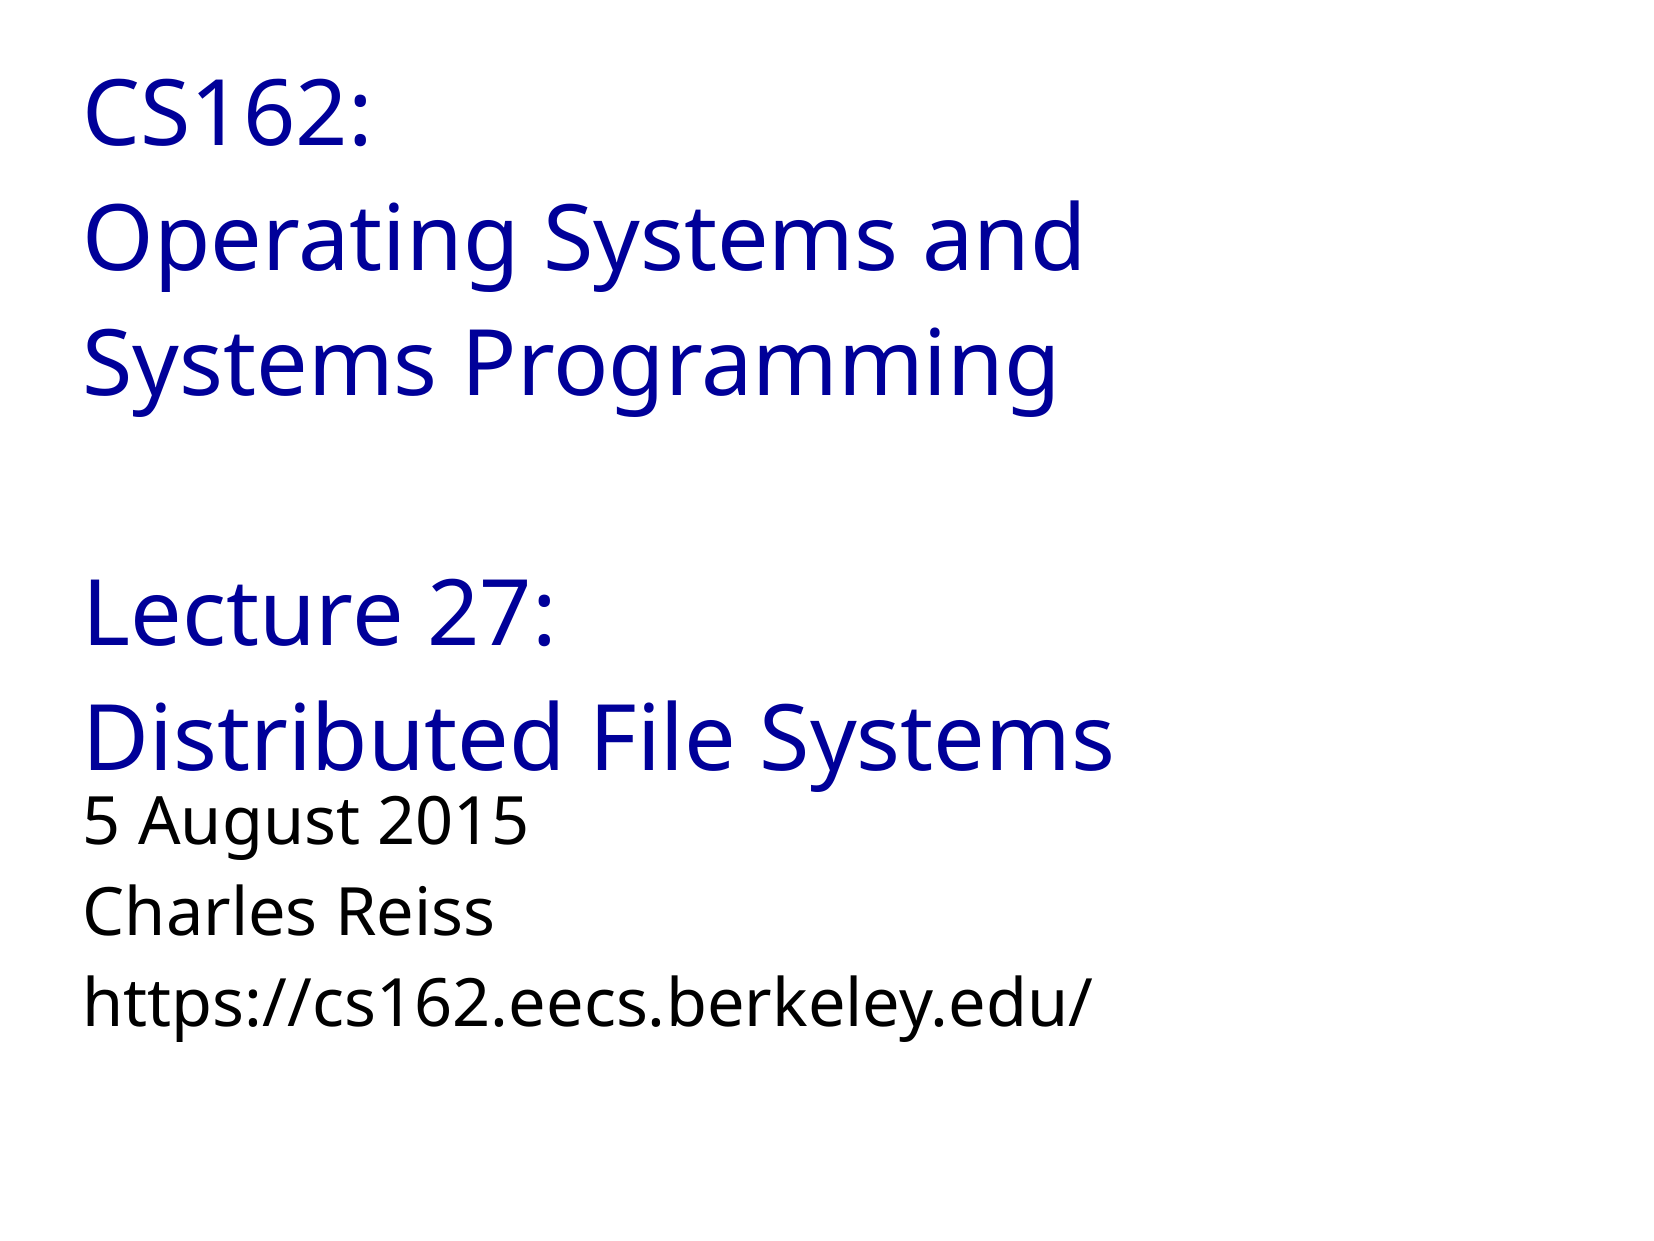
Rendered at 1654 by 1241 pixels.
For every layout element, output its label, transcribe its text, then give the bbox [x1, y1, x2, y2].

title CS162: Operating Systems and Systems Programming Lecture 27: Distributed File Systems [82, 67, 1636, 777]
subtitle 5 August 2015 Charles Reiss https://cs162.eecs.berkeley.edu/ [82, 797, 1571, 1022]
